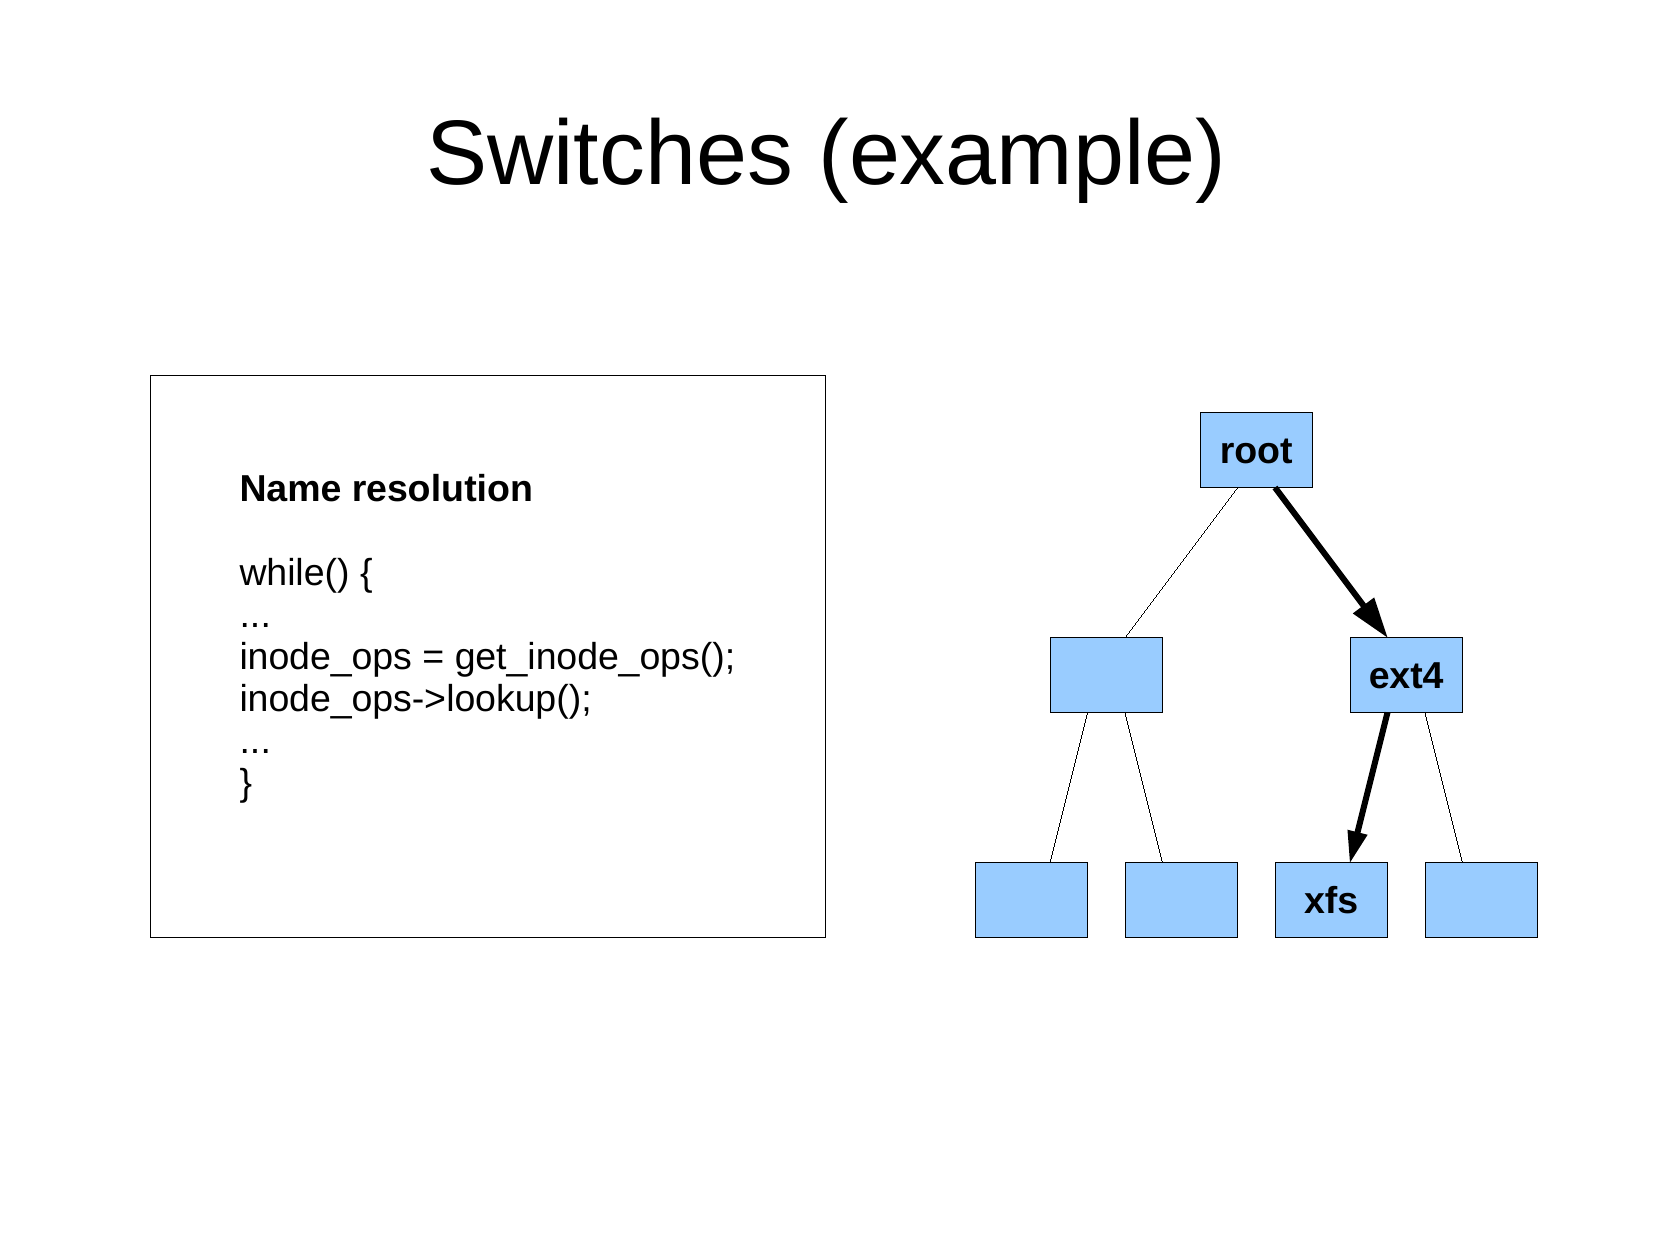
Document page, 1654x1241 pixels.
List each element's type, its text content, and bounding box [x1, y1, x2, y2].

text_box [1425, 862, 1538, 938]
text_box xfs [1275, 862, 1388, 938]
text_box [1125, 862, 1238, 938]
text_box root [1200, 412, 1313, 488]
text_box [975, 862, 1088, 938]
text_box [1050, 637, 1163, 713]
title Switches (example) [82, 56, 1571, 250]
text_box Name resolution while() { ... inode_ops = get_inode_ops(); inode_ops->lookup(); ... } [150, 375, 826, 938]
text_box ext4 [1350, 637, 1463, 713]
